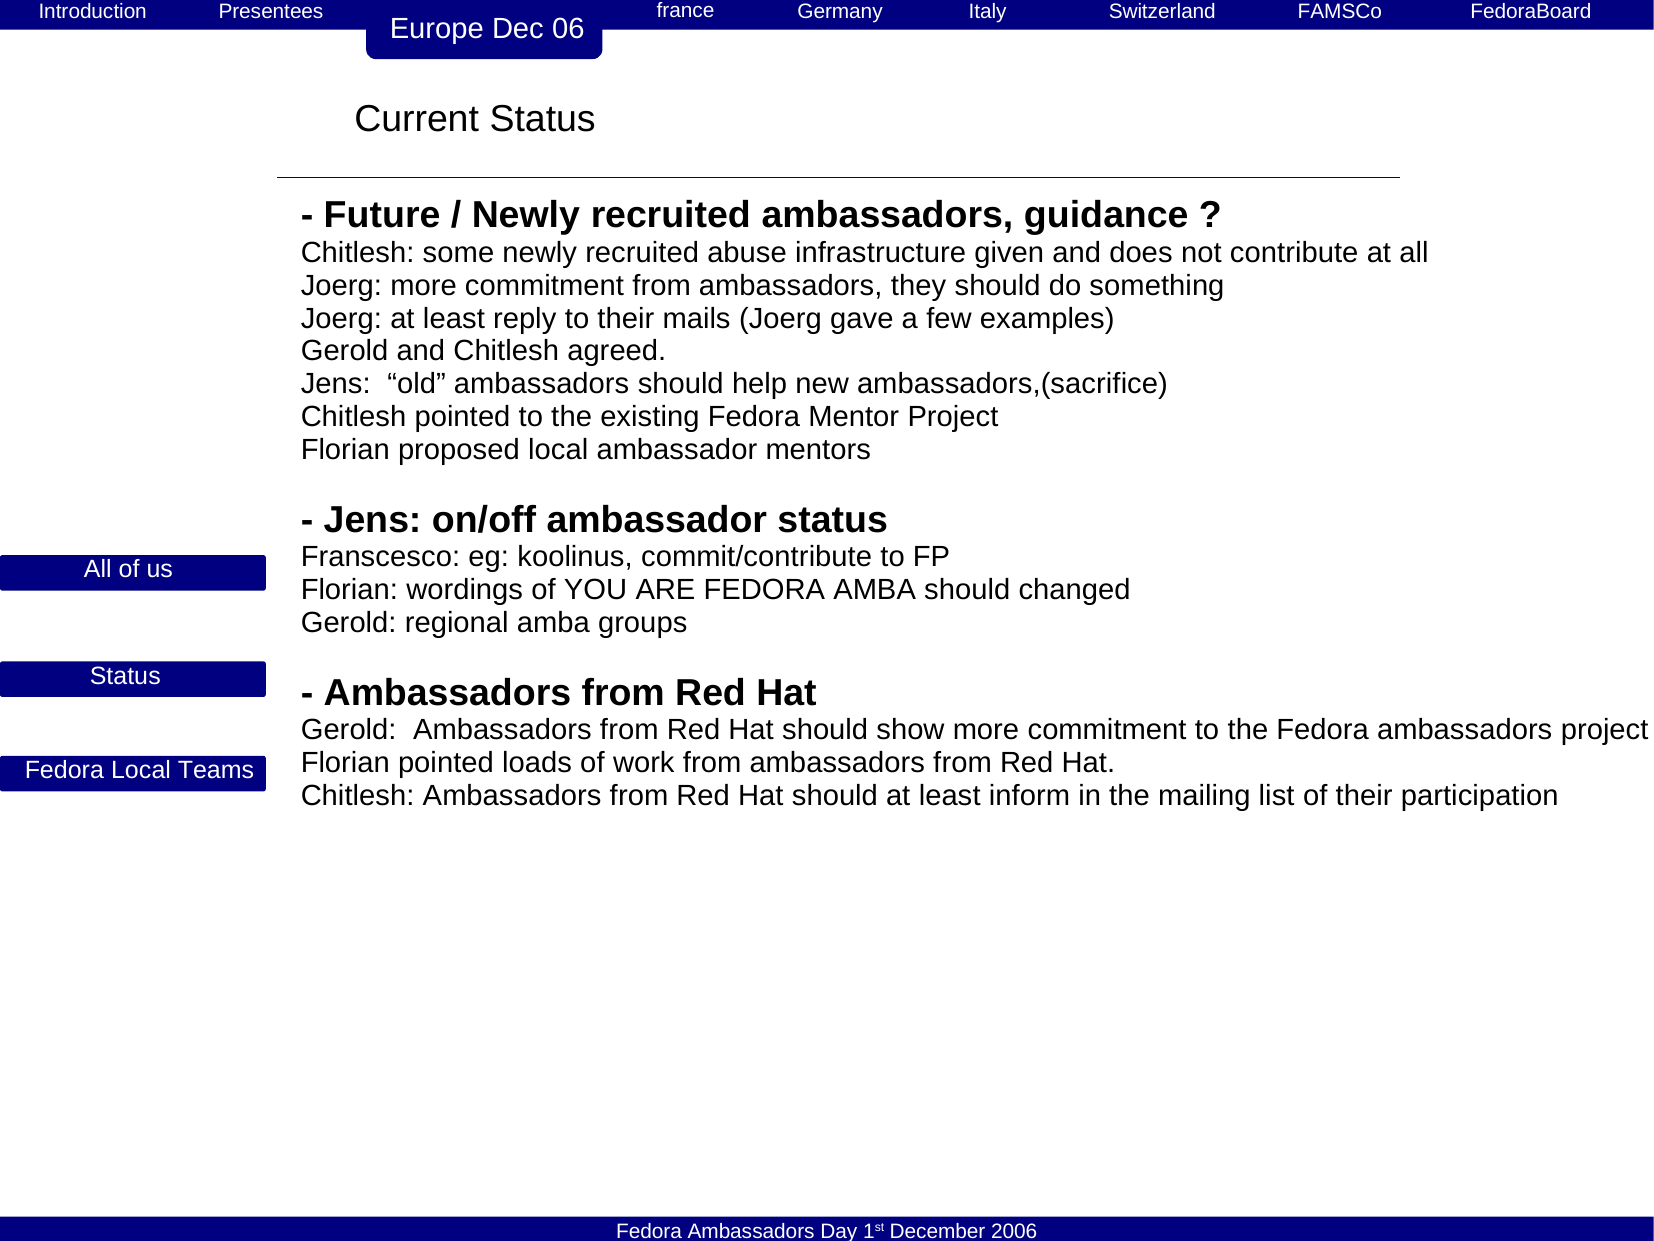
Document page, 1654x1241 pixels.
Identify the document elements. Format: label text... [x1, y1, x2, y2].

text_box [0, 661, 89, 697]
text_box Current Status [354, 97, 596, 154]
text_box [366, 0, 603, 60]
text_box Fedora Local Teams [24, 755, 321, 794]
text_box [0, 755, 24, 792]
text_box [237, 555, 266, 591]
text_box [0, 555, 83, 591]
text_box - Future / Newly recruited ambassadors, guidance ? Chitlesh: some newly recruited abuse infrastructure given and does not contribute at all Joerg: more commitment from ambassadors, they should do something Joerg: at least reply to their mails (Joerg gave a few examples) Gerold and Chitlesh agreed. Jens: “old” ambassadors should help new ambassadors,(sacrifice) Chitlesh pointed to the existing Fedora Mentor Project Florian proposed local ambassador mentors - Jens: on/off ambassador status Franscesco: eg: koolinus, commit/contribute to FP Florian: wordings of YOU ARE FEDORA AMBA should changed Gerold: regional amba groups - Ambassadors from Red Hat Gerold: Ambassadors from Red Hat should show more commitment to the Fedora ambassadors project Florian pointed loads of work from ambassadors from Red Hat. Chitlesh: Ambassadors from Red Hat should at least inform in the mailing list of their participation [300, 193, 1625, 1117]
text_box [243, 661, 266, 697]
text_box All of us [83, 555, 237, 593]
text_box Status [89, 661, 243, 699]
text_box Europe Dec 06 [389, 11, 582, 56]
